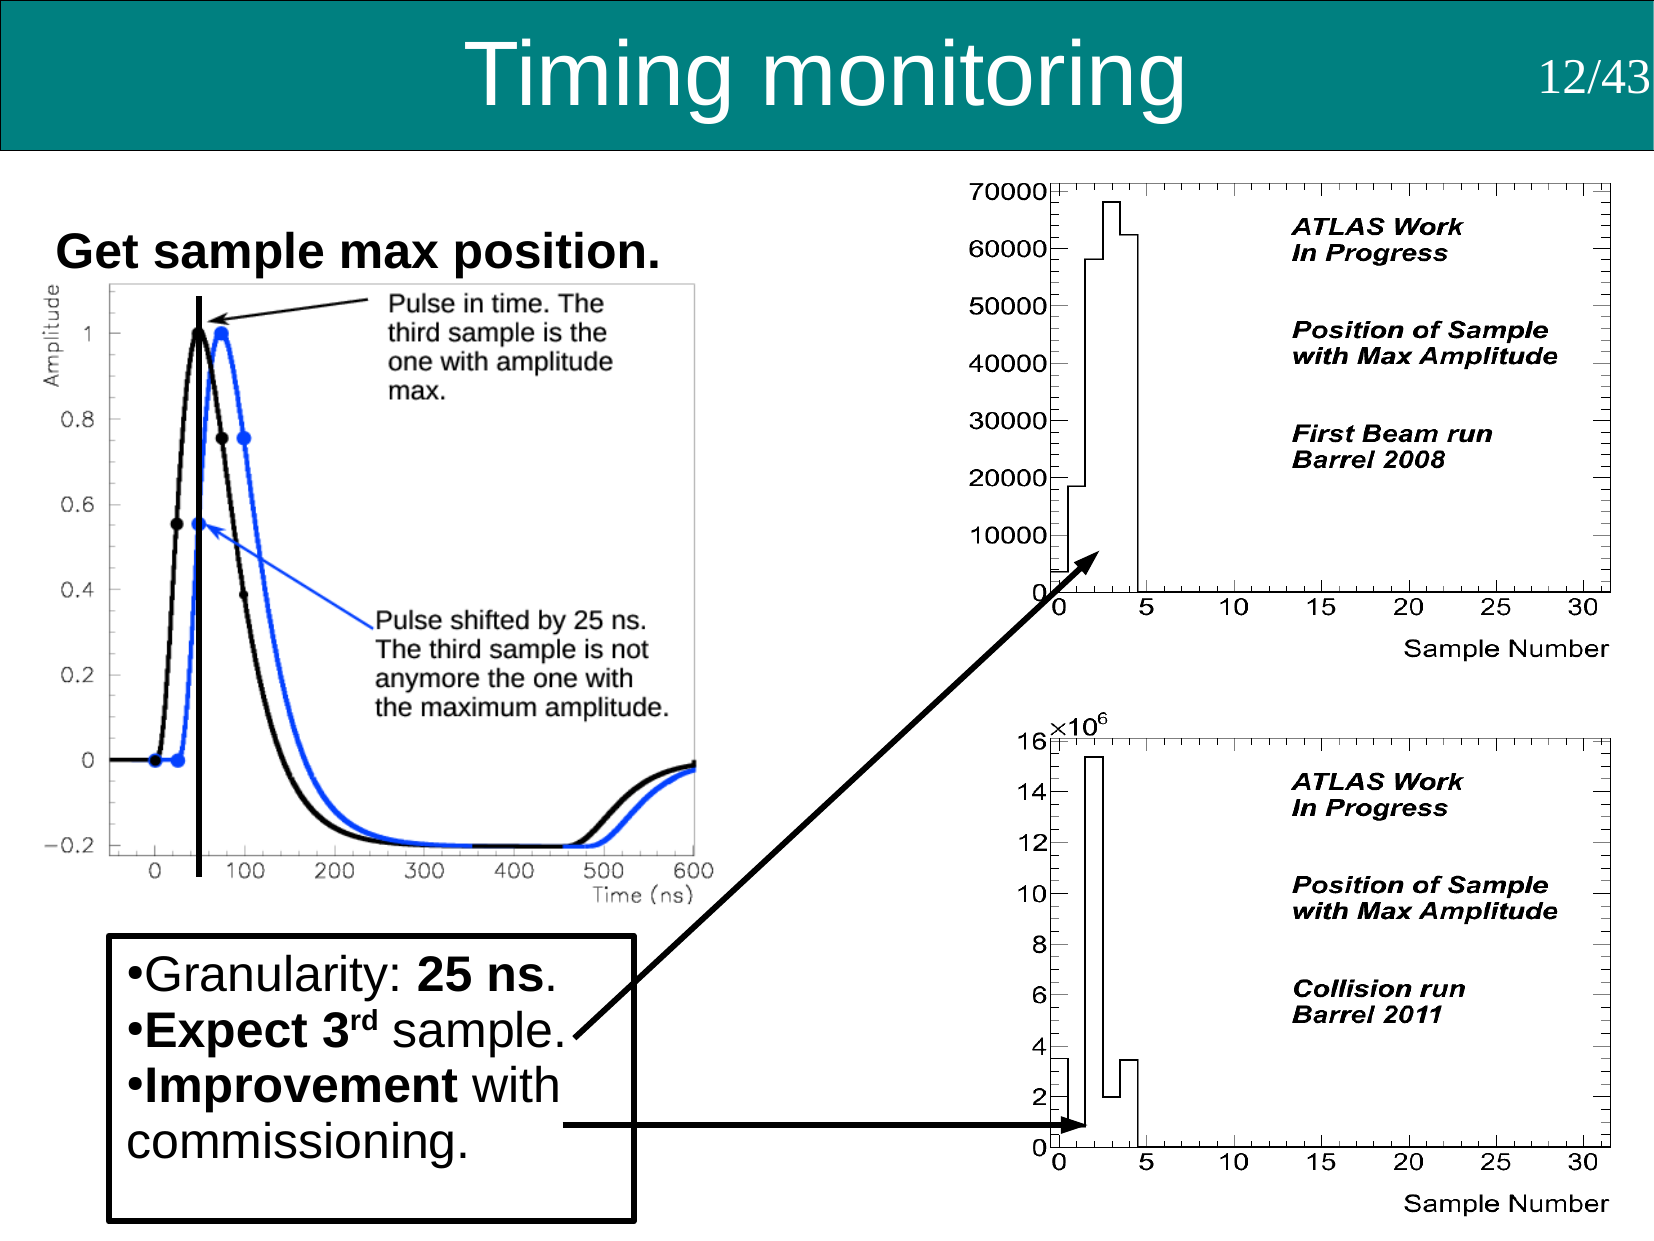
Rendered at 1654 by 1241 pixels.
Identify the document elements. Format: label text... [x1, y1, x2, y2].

picture [11, 280, 719, 918]
picture [937, 712, 1645, 1230]
title Timing monitoring [82, 22, 1571, 126]
picture [937, 157, 1645, 676]
text_box Get sample max position. [37, 213, 976, 290]
text_box Granularity: 25 ns. Expect 3rd sample. Improvement with commissioning. [108, 935, 634, 1222]
picture [710, 909, 719, 918]
